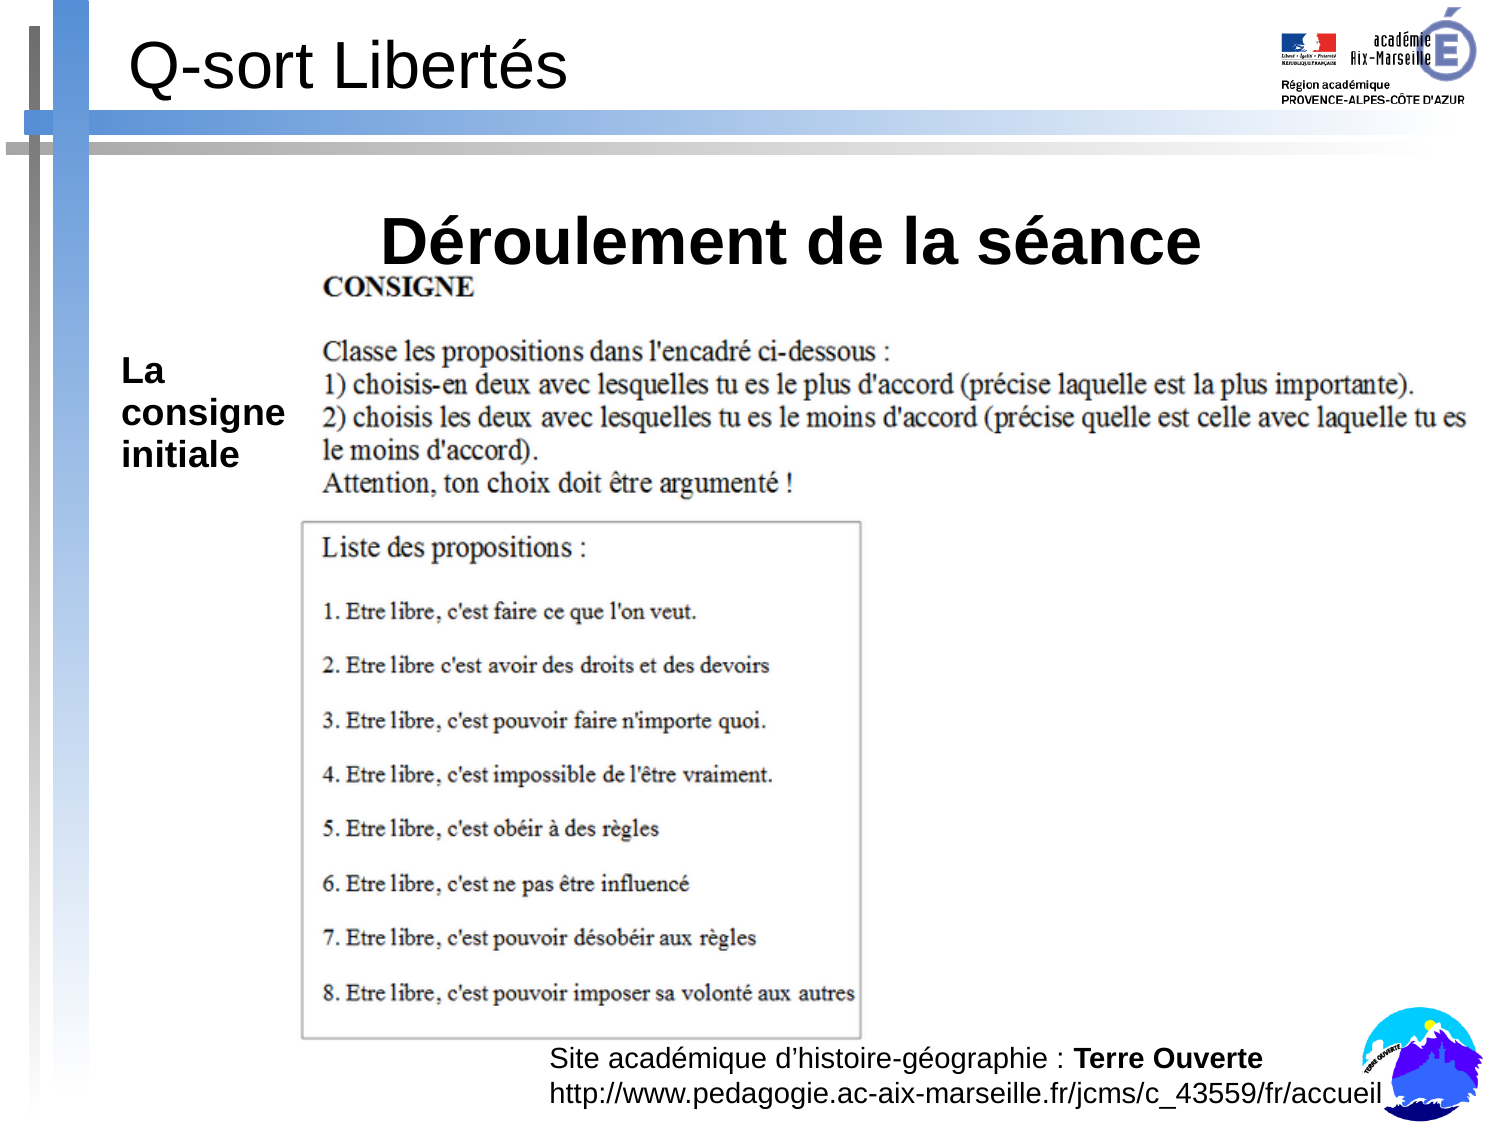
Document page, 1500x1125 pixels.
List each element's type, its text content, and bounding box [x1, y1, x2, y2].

picture [295, 286, 1484, 1122]
text_box [5, 0, 1454, 1121]
text_box Site académique d’histoire-géographie : Terre Ouverte http://www.pedagogie.ac-aix-marseille.fr/jcms/c_43559/fr/accueil [534, 1031, 1399, 1117]
text_box La consigne initiale [106, 342, 308, 781]
text_box Q-sort Libertés [113, 14, 585, 110]
picture [1269, 0, 1484, 114]
text_box Déroulement de la séance [100, 190, 1484, 286]
